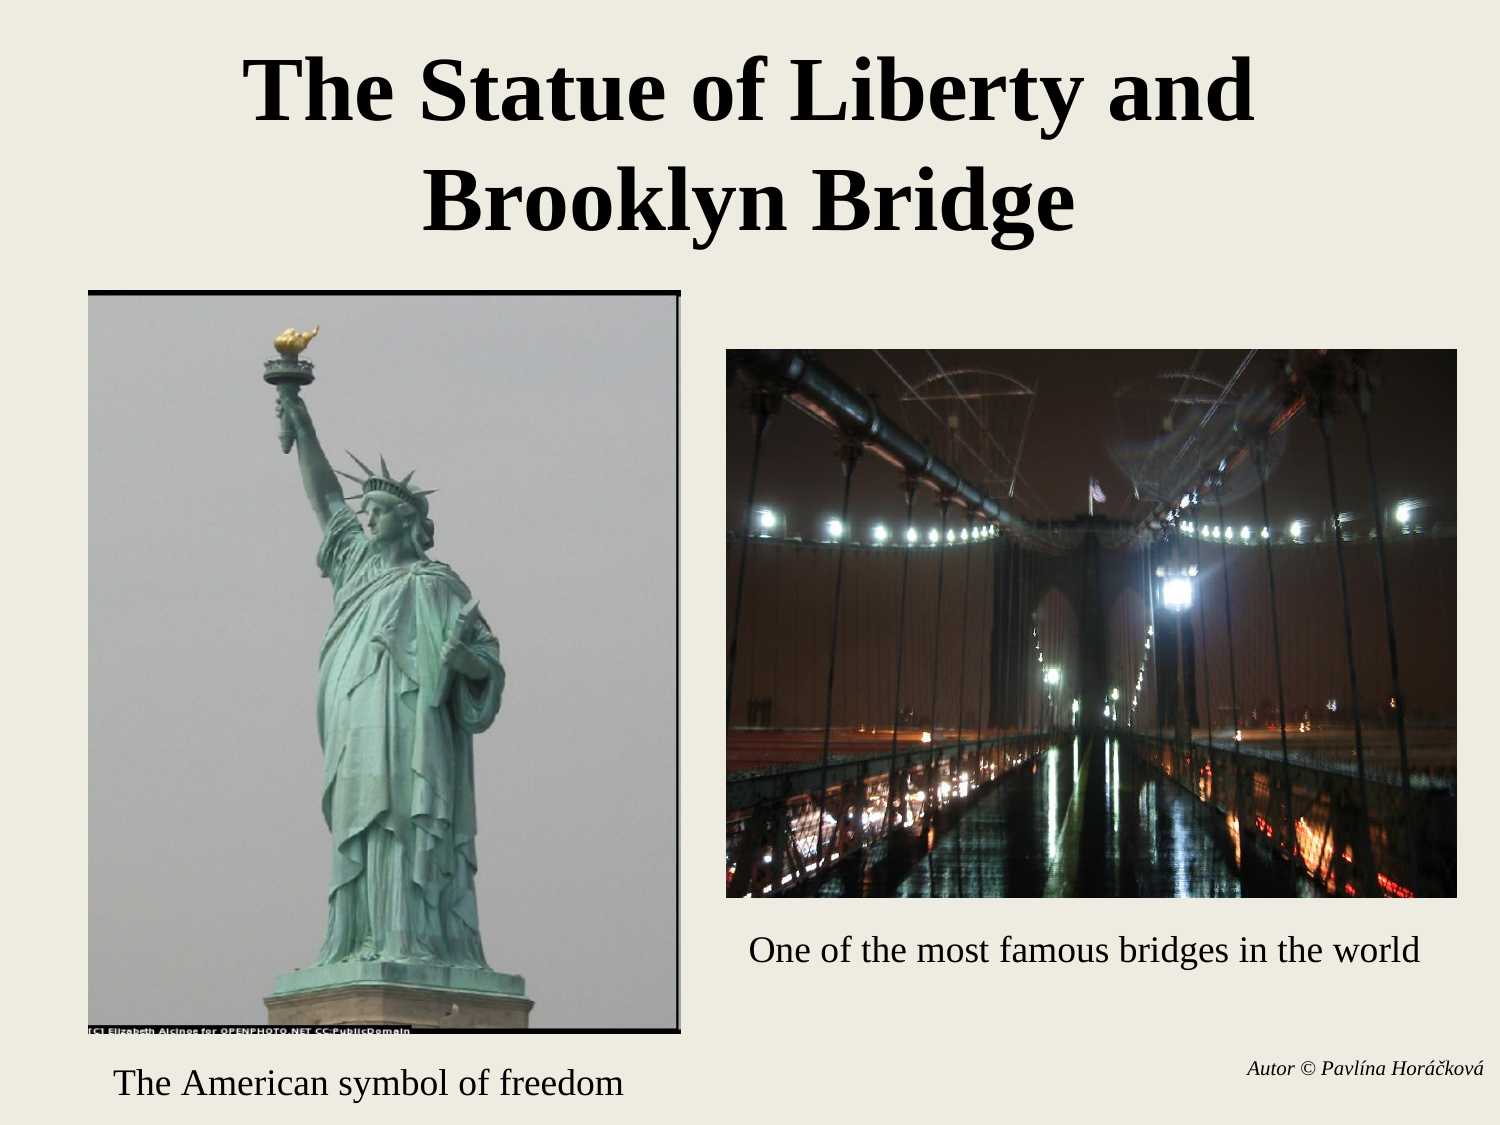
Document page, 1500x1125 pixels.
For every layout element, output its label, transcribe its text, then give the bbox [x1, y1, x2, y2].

text_box One of the most famous bridges in the world [733, 916, 1437, 978]
title The Statue of Liberty and Brooklyn Bridge [75, 21, 1426, 257]
text_box [726, 350, 1457, 898]
text_box Autor © Pavlína Horáčková [1232, 1046, 1500, 1088]
text_box The American symbol of freedom [98, 1050, 640, 1111]
text_box [88, 290, 681, 1034]
